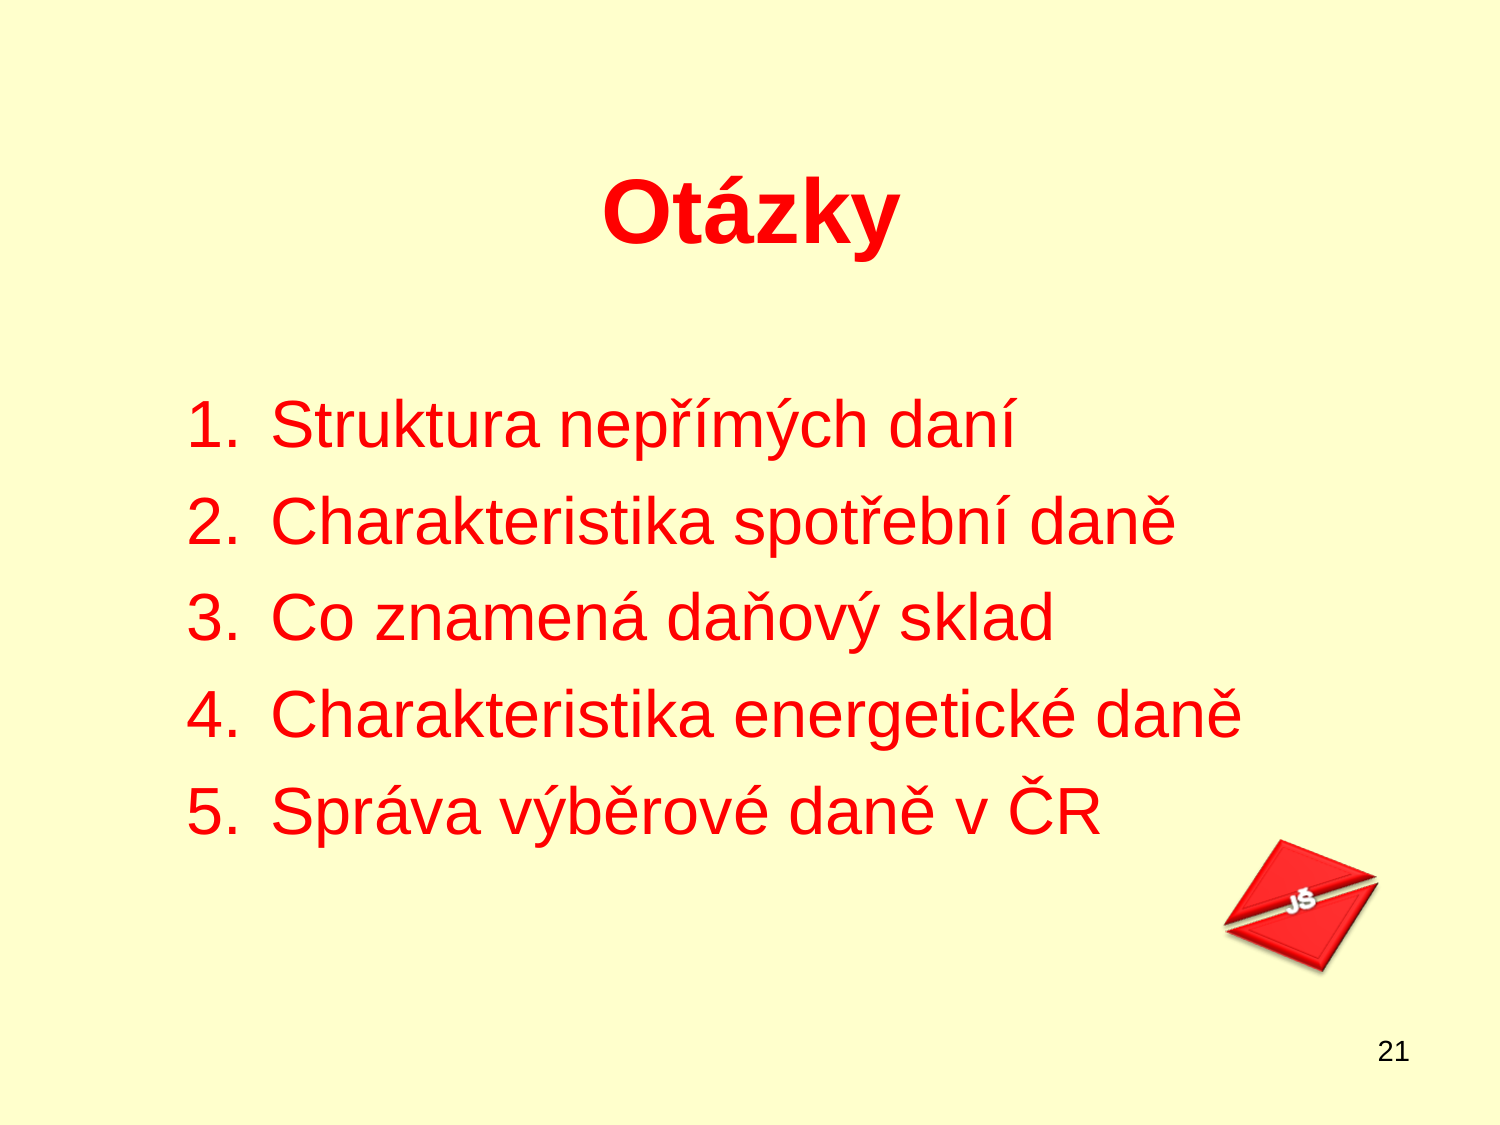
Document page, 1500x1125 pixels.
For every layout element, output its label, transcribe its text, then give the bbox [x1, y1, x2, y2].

title Otázky [76, 113, 1427, 302]
text_box <číslo> [1074, 1024, 1426, 1103]
picture [1209, 828, 1390, 990]
list Struktura nepřímých daní Charakteristika spotřební daně Co znamená daňový sklad Charakteristika energetické daně Správa výběrové daně v ČR [171, 373, 1377, 1125]
